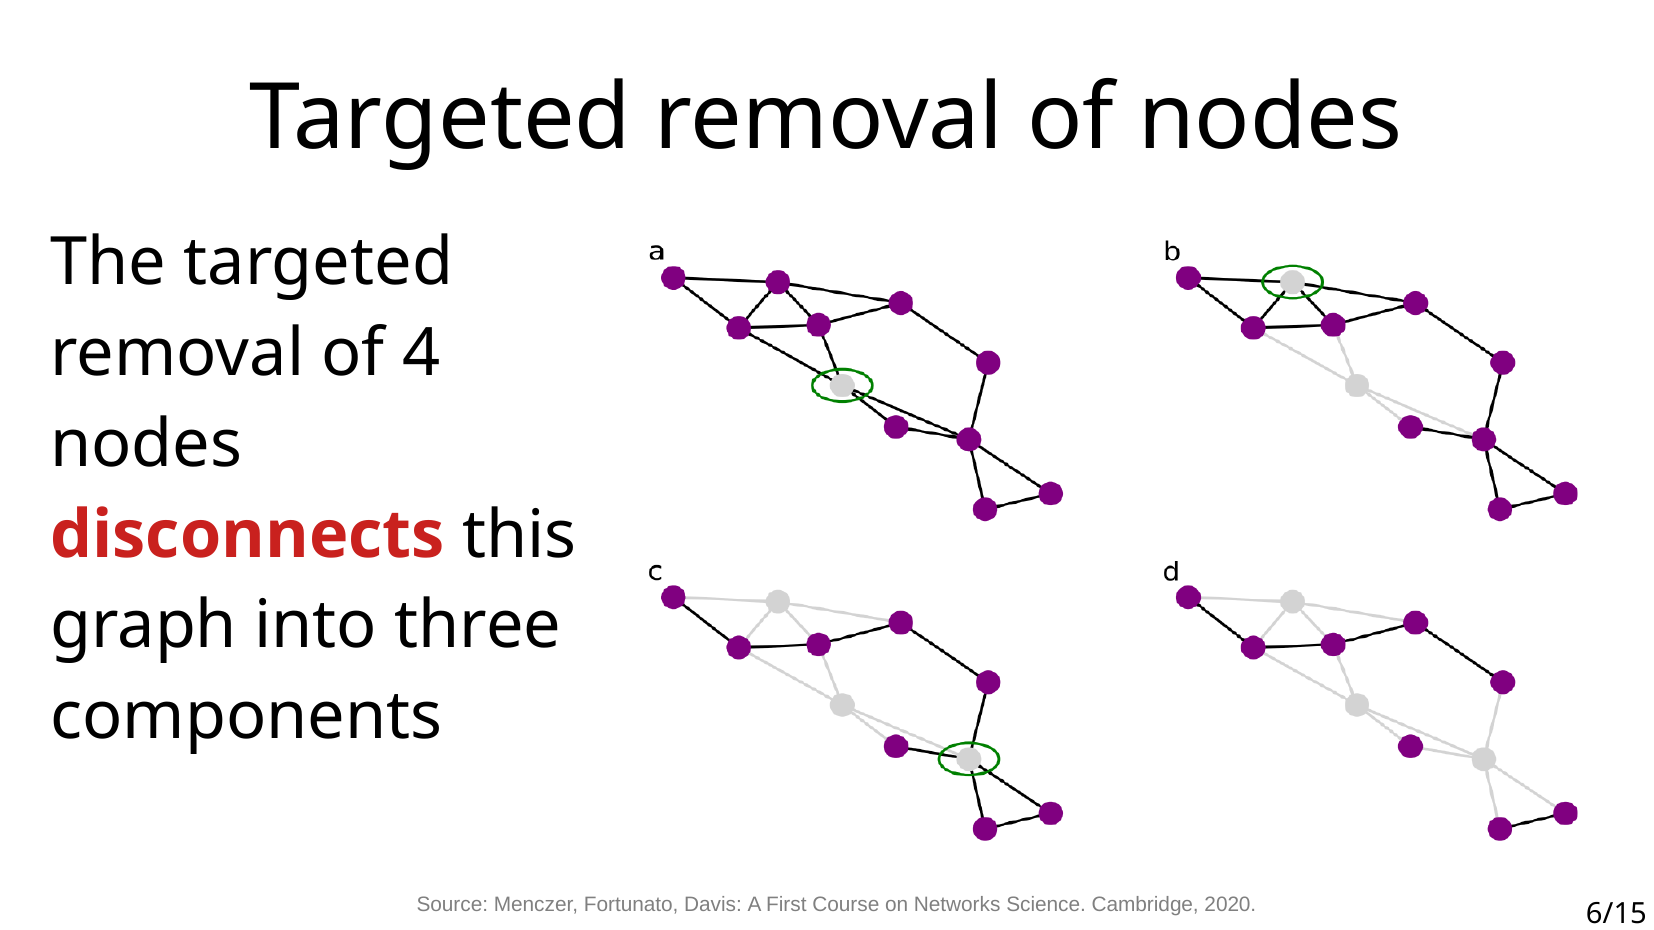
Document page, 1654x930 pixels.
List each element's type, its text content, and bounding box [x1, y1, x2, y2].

title Targeted removal of nodes [0, 0, 1653, 243]
list The targeted removal of 4 nodes disconnects this graph into three components [50, 243, 588, 921]
picture [615, 243, 1590, 856]
text_box Source: Menczer, Fortunato, Davis: A First Course on Networks Science. Cambridge, 2020. [303, 885, 1370, 930]
